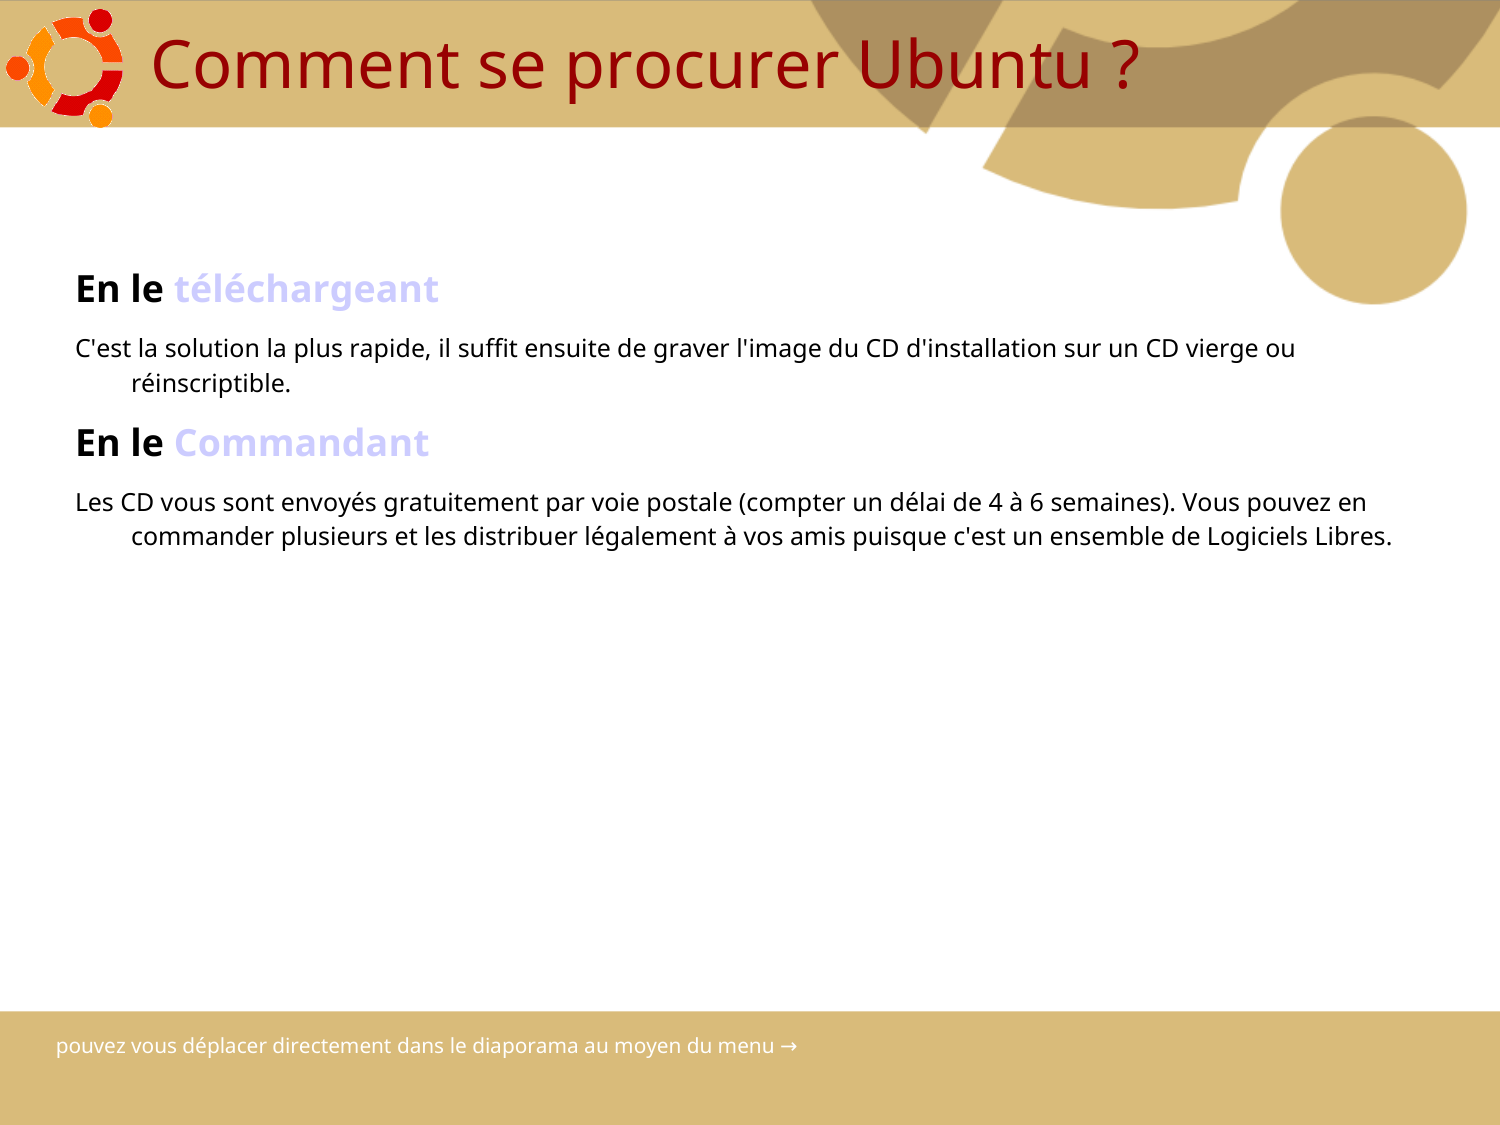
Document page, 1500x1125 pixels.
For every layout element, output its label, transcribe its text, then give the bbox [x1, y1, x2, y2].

title Comment se procurer Ubuntu ? [135, 0, 1418, 126]
picture [0, 0, 1500, 557]
list En le téléchargeant C'est la solution la plus rapide, il suffit ensuite de graver l'image du CD d'installation sur un CD vierge ou réinscriptible. En le Commandant Les CD vous sont envoyés gratuitement par voie postale (compter un délai de 4 à 6 semaines). Vous pouvez en commander plusieurs et les distribuer légalement à vos amis puisque c'est un ensemble de Logiciels Libres. [75, 262, 1426, 918]
